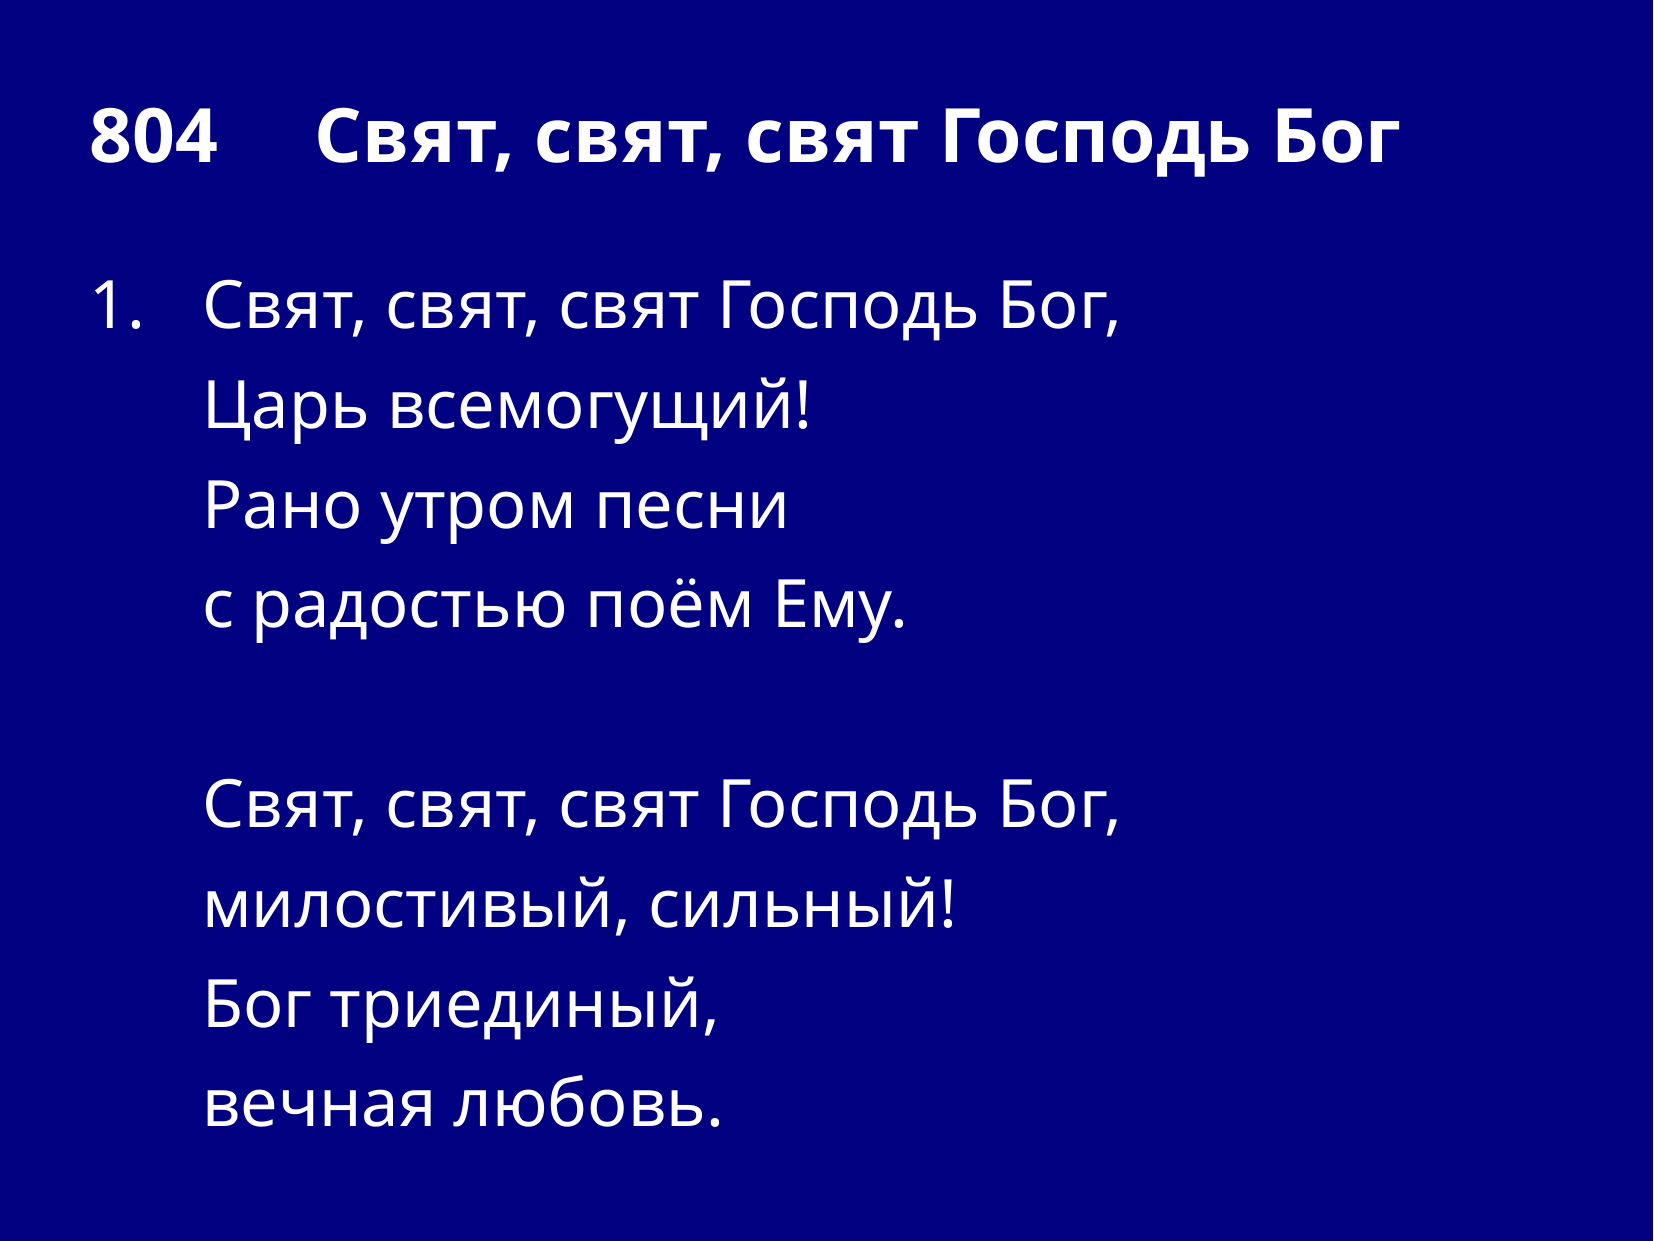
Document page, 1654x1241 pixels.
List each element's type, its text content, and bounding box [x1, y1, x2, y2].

text_box 1. Свят, свят, свят Господь Бог, Царь всемогущий! Рано утром песни с радостью поём Ему. Свят, свят, свят Господь Бог, милостивый, сильный! Бог триединый, вечная любовь. [75, 188, 1576, 1163]
text_box 804 Свят, свят, свят Господь Бог [75, 75, 1576, 188]
